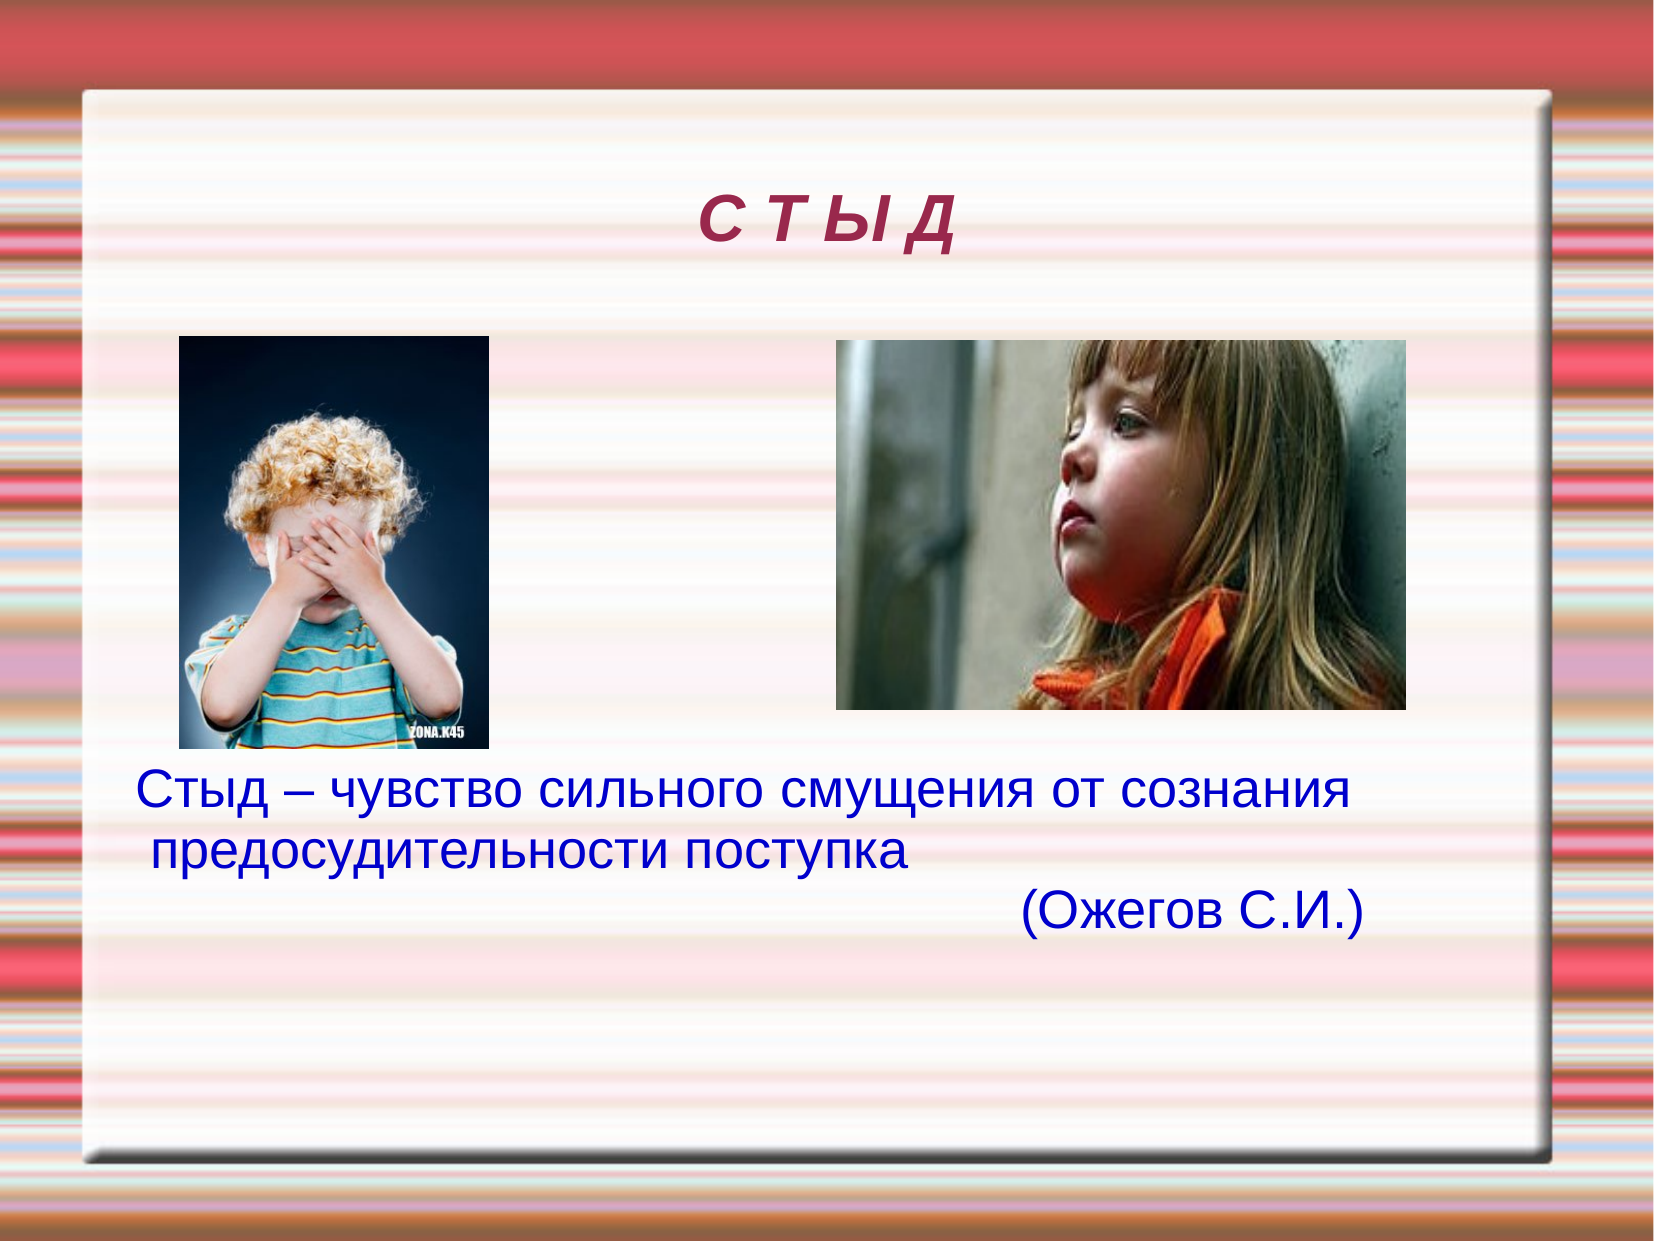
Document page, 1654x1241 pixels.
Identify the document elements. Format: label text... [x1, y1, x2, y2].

picture [0, 0, 1654, 1241]
list Стыд – чувство сильного смущения от сознания предосудительности поступка (Ожегов С.И.) [134, 758, 1516, 1132]
title С Т Ы Д [121, 114, 1534, 322]
